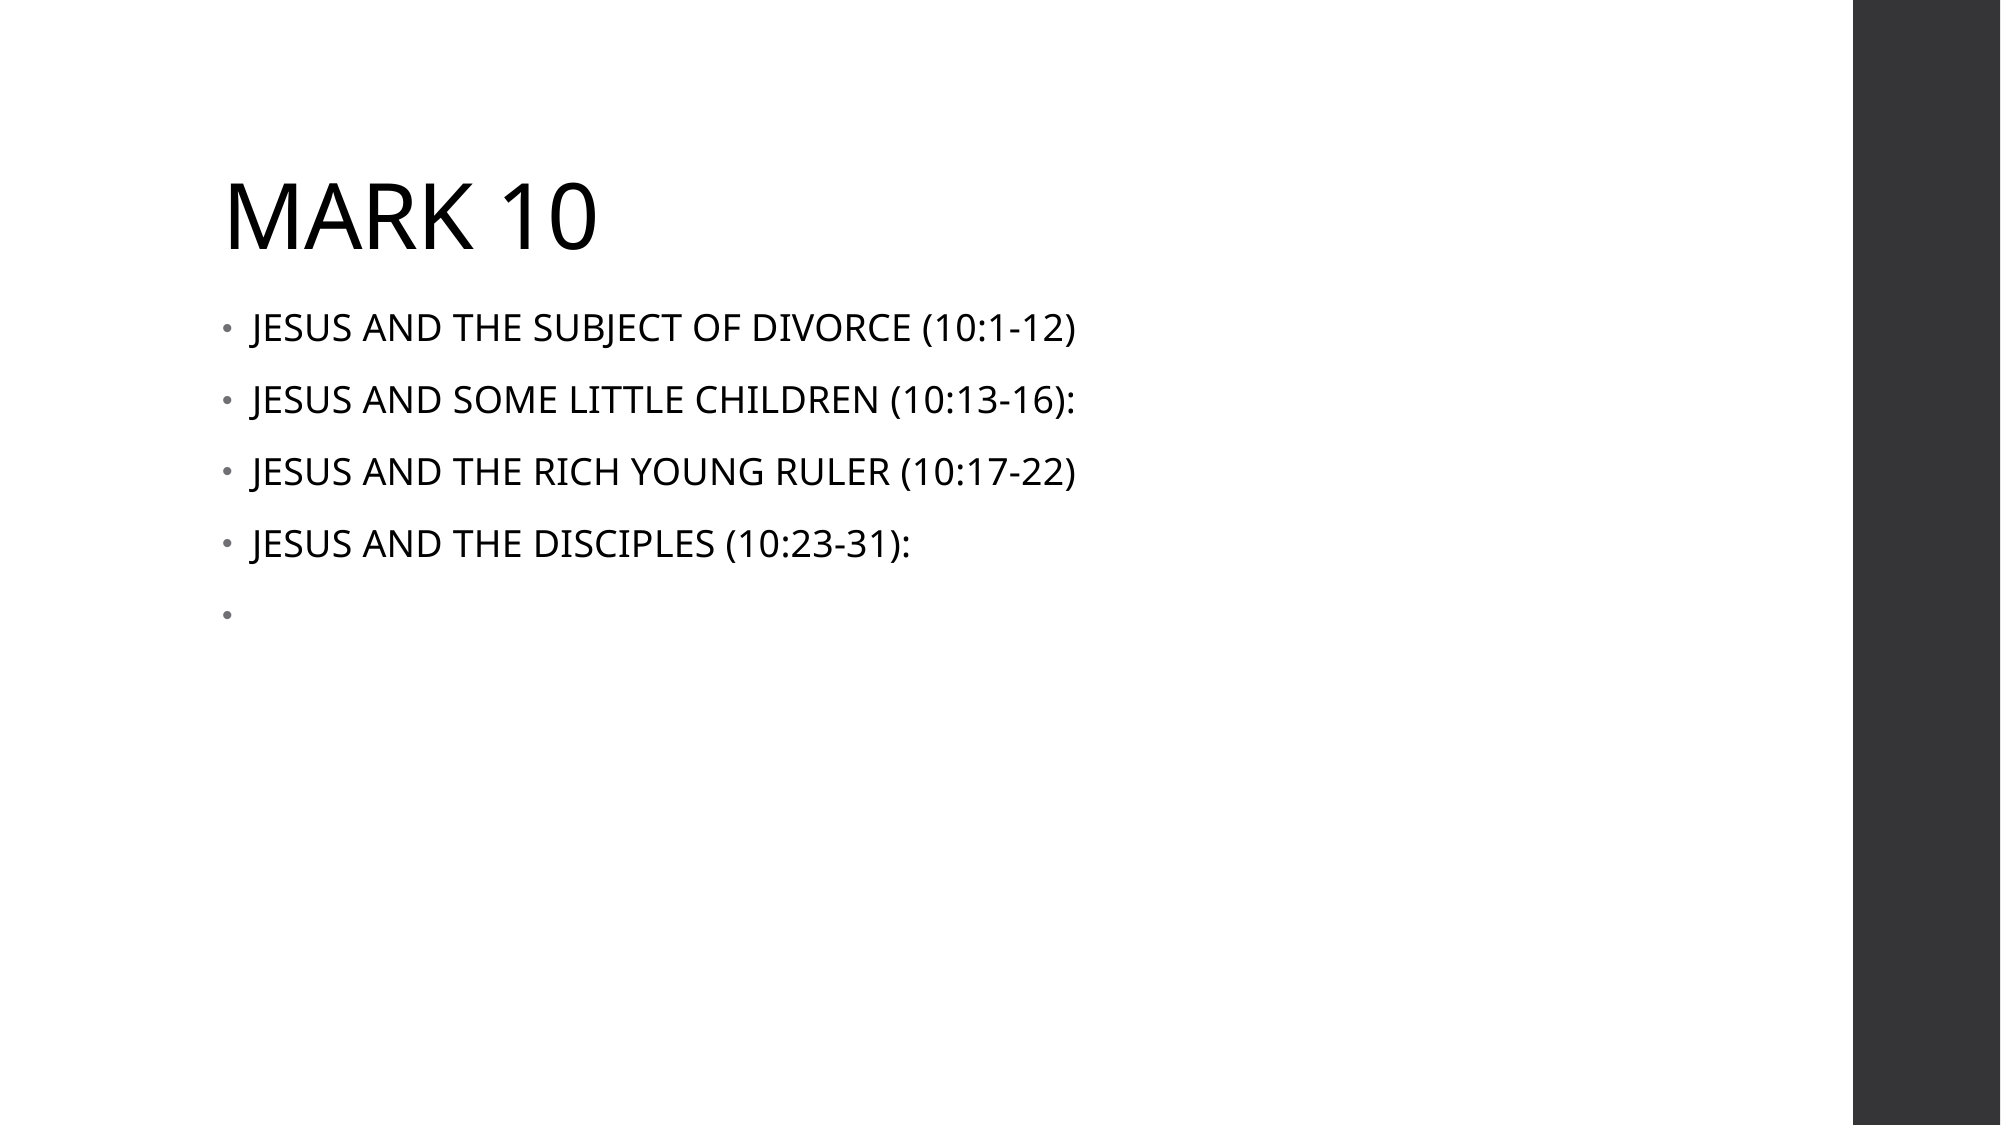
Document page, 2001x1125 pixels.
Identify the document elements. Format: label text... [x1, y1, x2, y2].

title MARK 10 [206, 60, 1797, 278]
list JESUS AND THE SUBJECT OF DIVORCE (10:1-12) JESUS AND SOME LITTLE CHILDREN (10:13-16): JESUS AND THE RICH YOUNG RULER (10:17-22) JESUS AND THE DISCIPLES (10:23-31): [206, 299, 1617, 1014]
